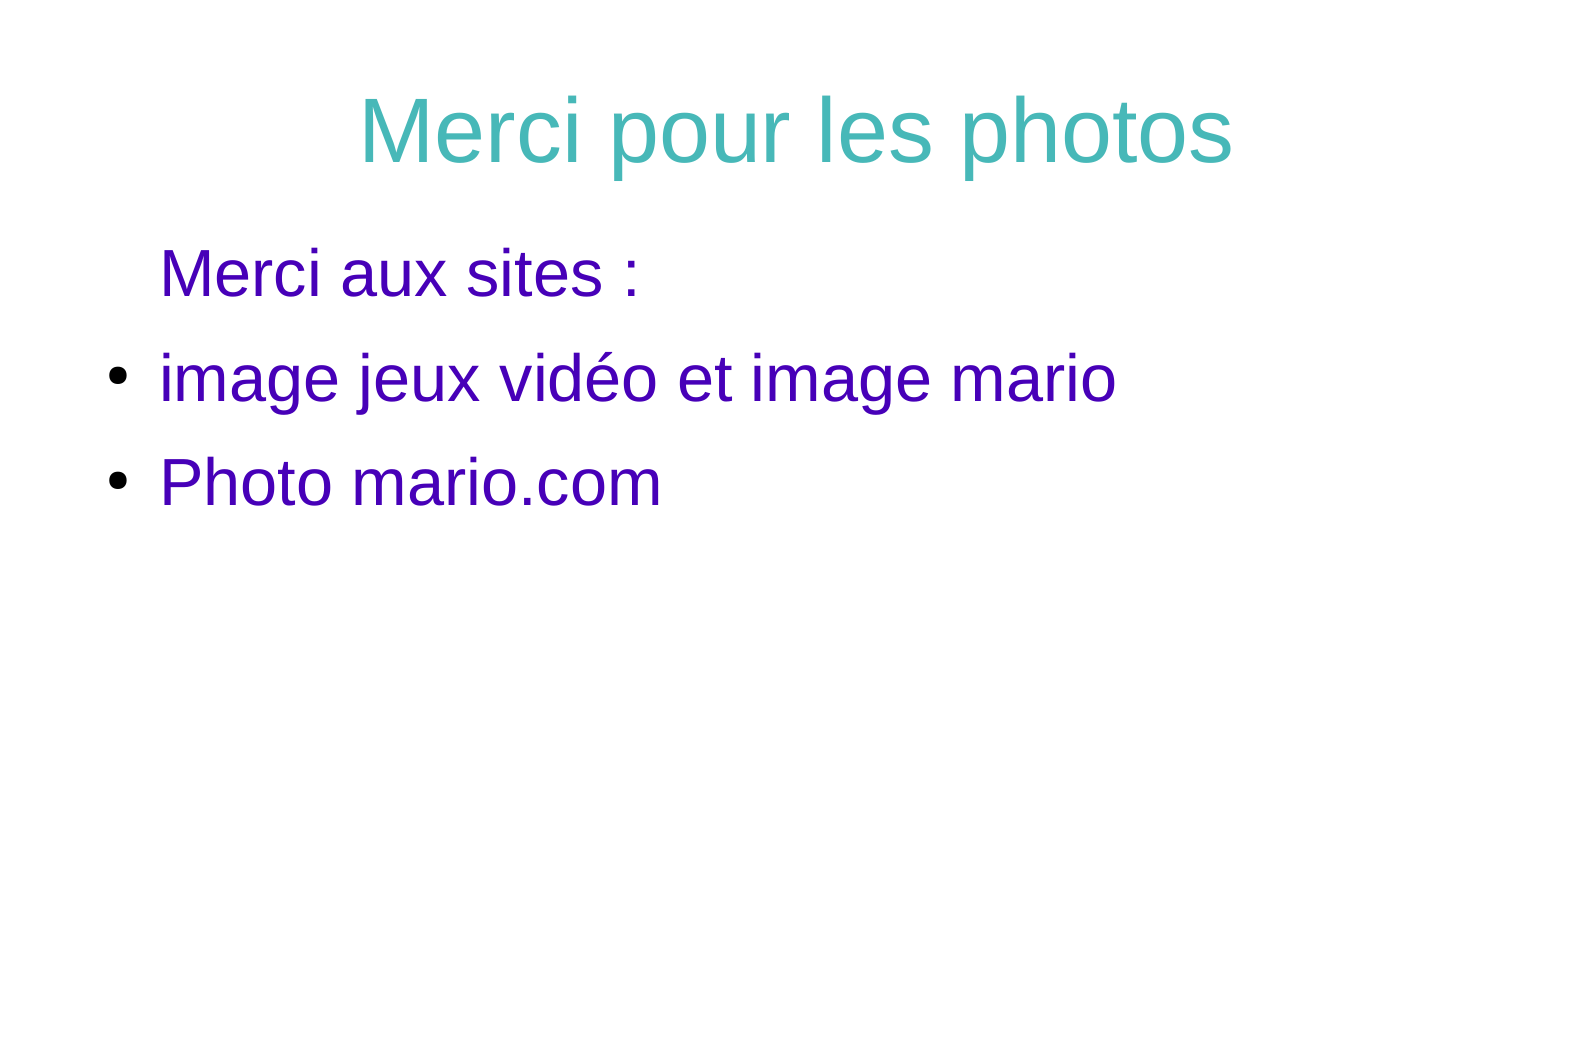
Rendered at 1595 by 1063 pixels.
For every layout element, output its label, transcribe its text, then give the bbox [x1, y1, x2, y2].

list Merci aux sites : image jeux vidéo et image mario Photo mario.com [88, 236, 1418, 923]
title Merci pour les photos [79, 49, 1515, 213]
